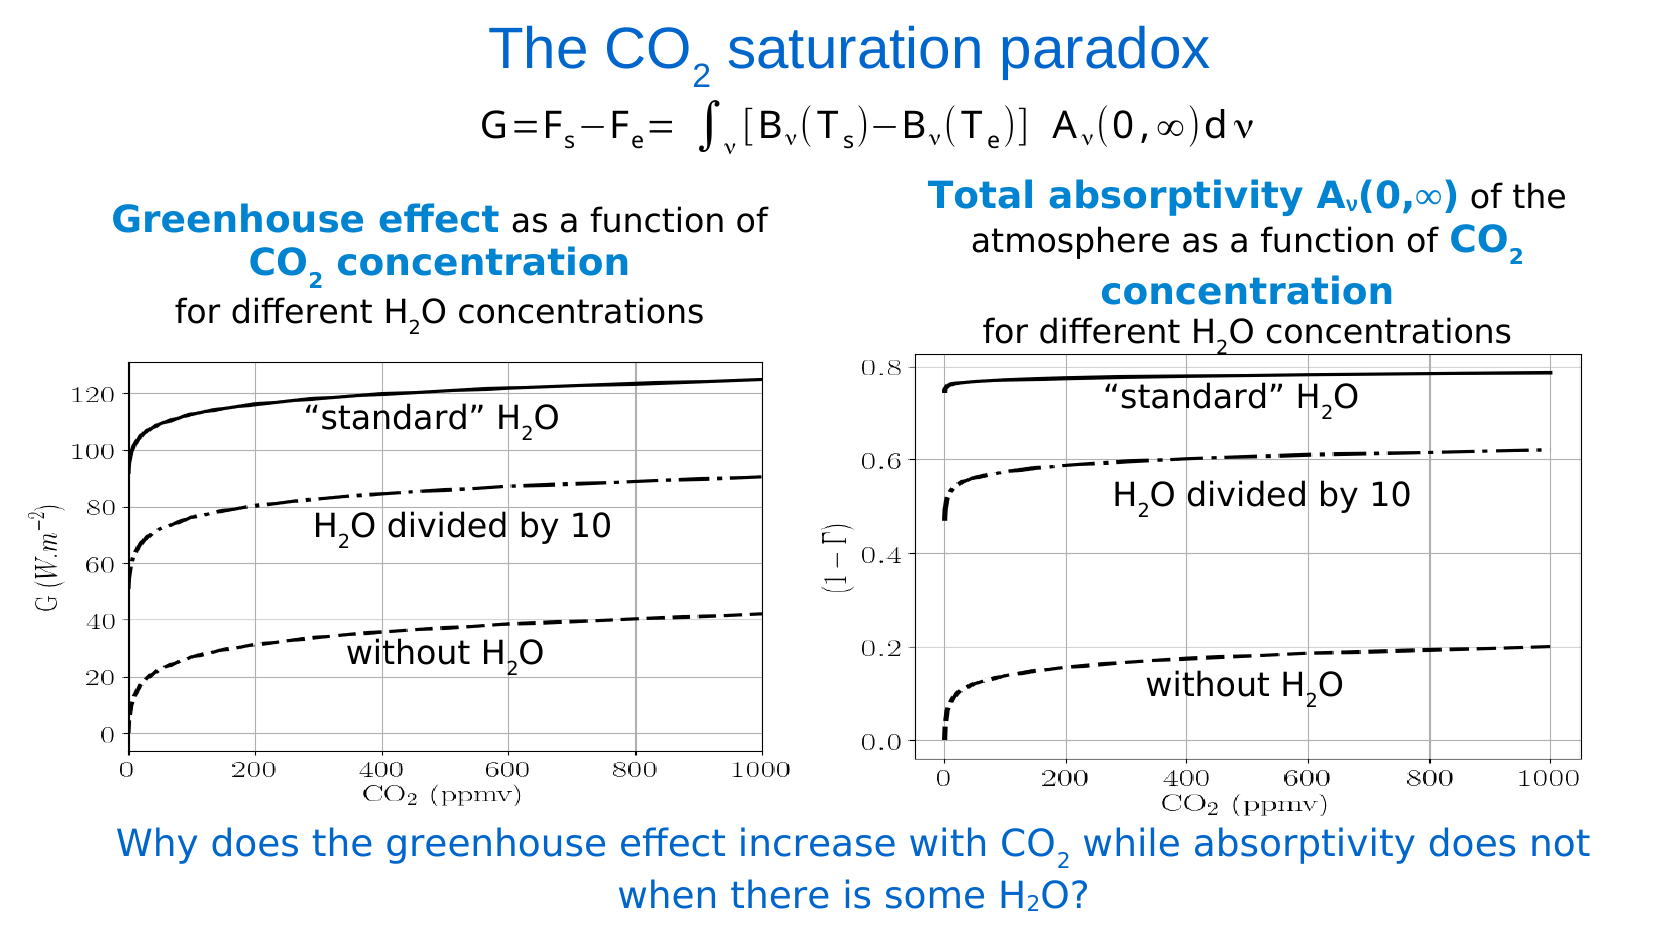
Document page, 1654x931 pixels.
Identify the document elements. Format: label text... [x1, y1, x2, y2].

chart [474, 96, 1261, 157]
text_box without H2O [1026, 658, 1463, 726]
text_box H2O divided by 10 [1002, 468, 1522, 536]
picture [26, 291, 1603, 813]
text_box H2O divided by 10 [203, 499, 723, 566]
text_box “standard” H2O [229, 391, 634, 459]
text_box Greenhouse effect as a function of CO2 concentration for different H2O concentrations [76, 190, 803, 347]
text_box Total absorptivity Aν(0,∞) of the atmosphere as a function of CO2 concentration for different H2O concentrations [837, 166, 1654, 367]
text_box without H2O [227, 626, 664, 694]
text_box Why does the greenhouse effect increase with CO2 while absorptivity does not when there is some H2O? [71, 813, 1636, 925]
text_box “standard” H2O [1028, 370, 1434, 438]
text_box The CO2 saturation paradox [67, 7, 1633, 103]
